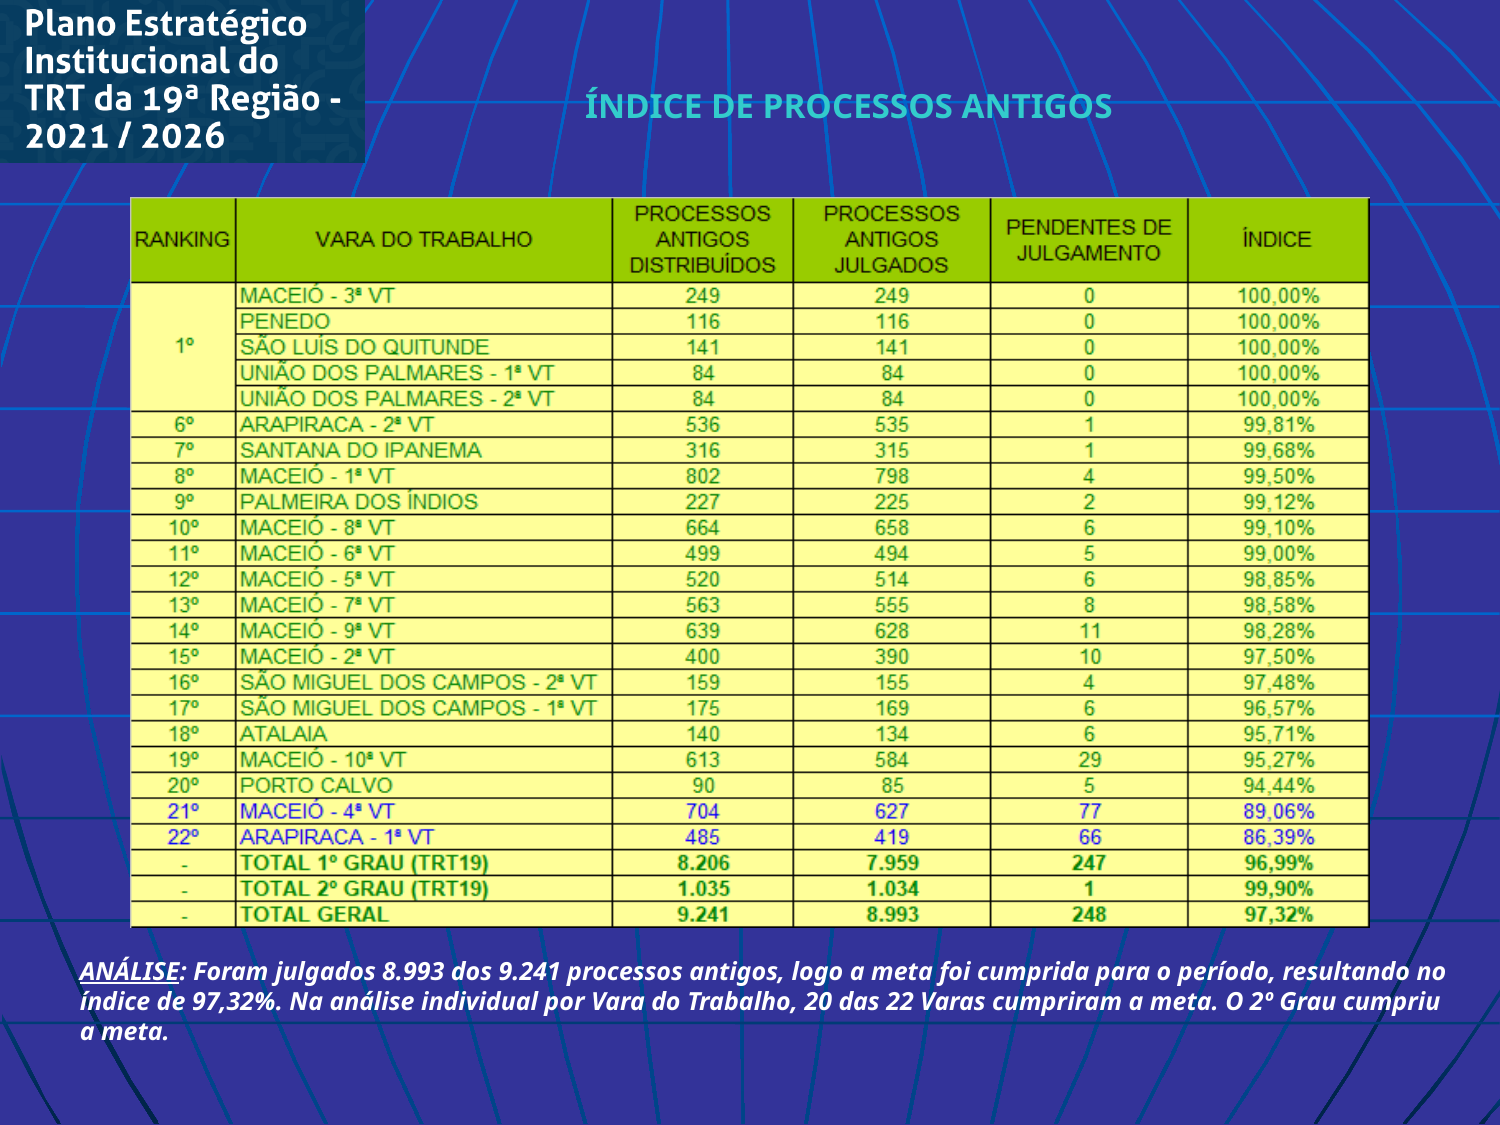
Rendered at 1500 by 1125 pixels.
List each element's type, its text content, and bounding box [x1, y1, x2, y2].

text_box ANÁLISE: Foram julgados 8.993 dos 9.241 processos antigos, logo a meta foi cumprida para o período, resultando no índice de 97,32%. Na análise individual por Vara do Trabalho, 20 das 22 Varas cumpriram a meta. O 2º Grau cumpriu a meta. [64, 947, 1471, 1125]
text_box ÍNDICE DE PROCESSOS ANTIGOS [365, 78, 1448, 134]
picture [130, 197, 1370, 928]
picture [0, 0, 365, 163]
